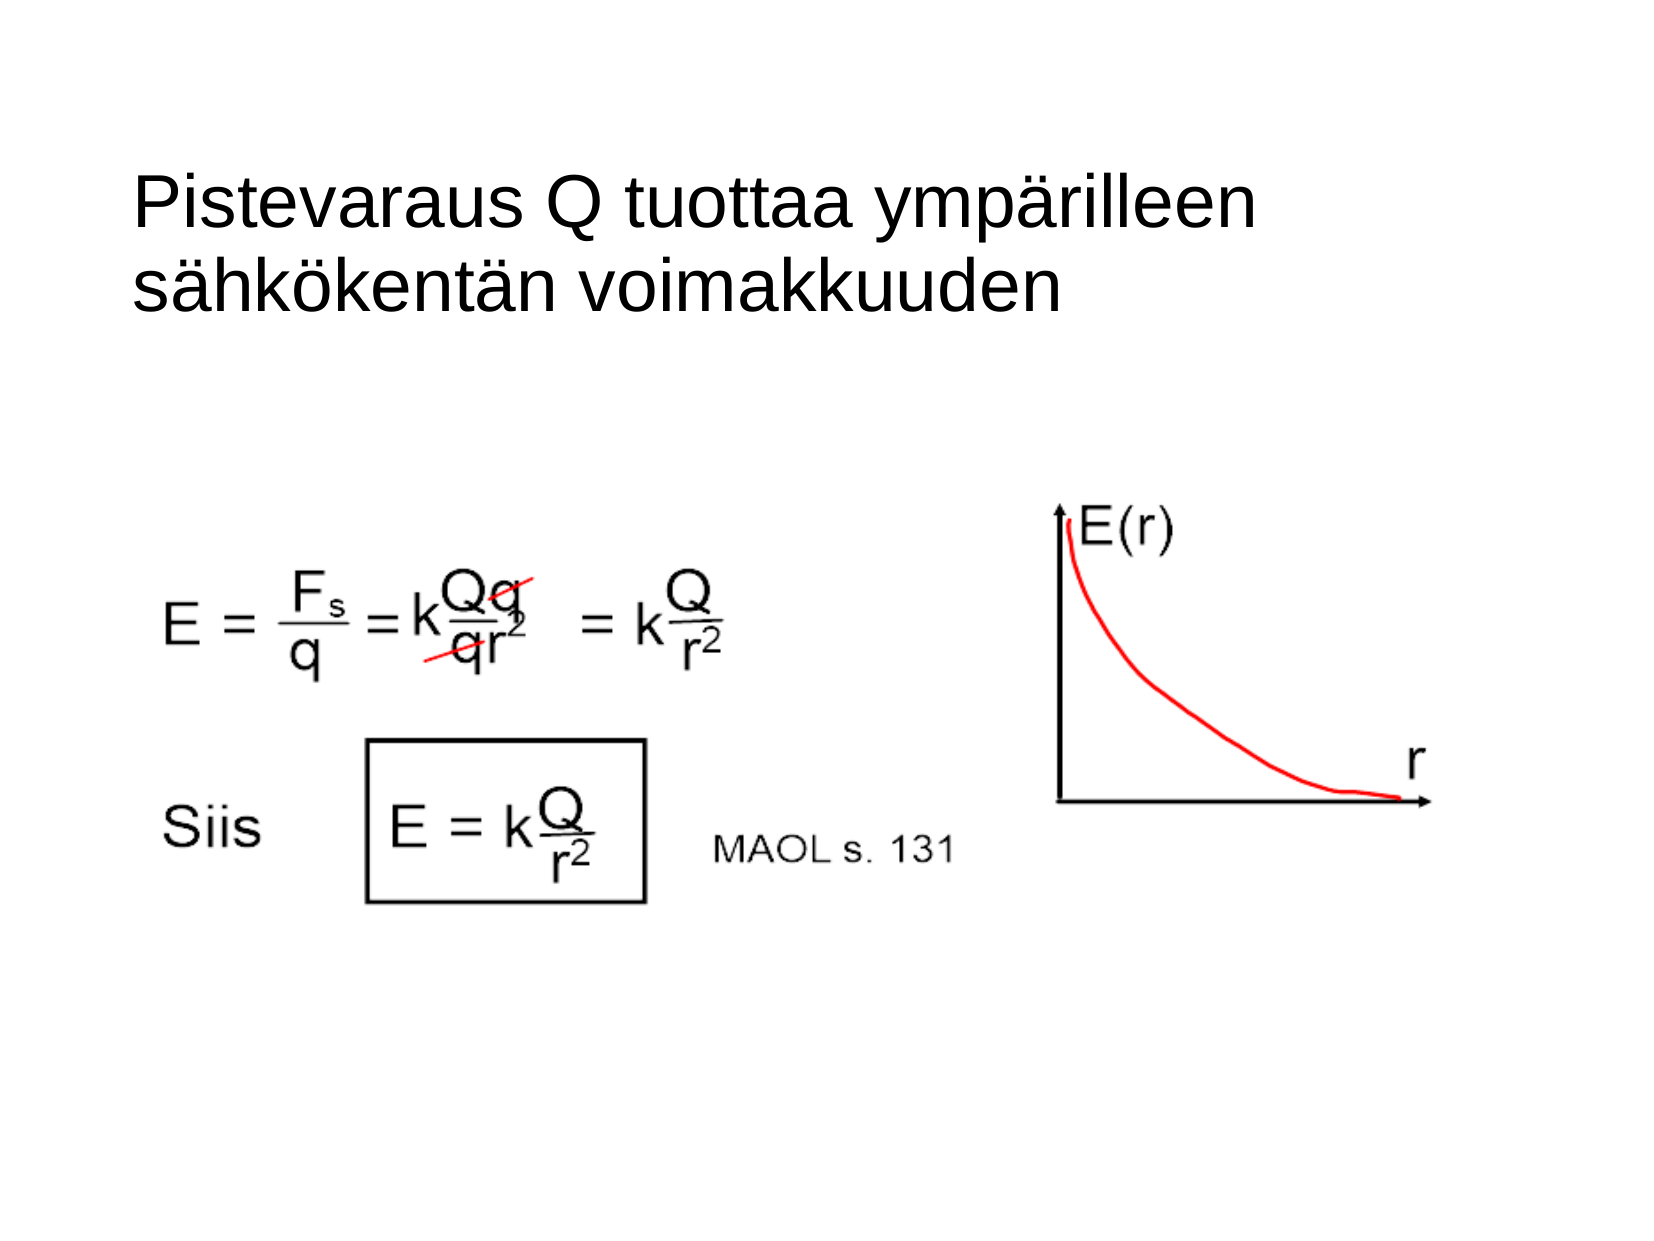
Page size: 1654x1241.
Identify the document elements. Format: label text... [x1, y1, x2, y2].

text_box Pistevaraus Q tuottaa ympärilleen sähkökentän voimakkuuden [118, 153, 1548, 426]
picture [106, 437, 1497, 928]
